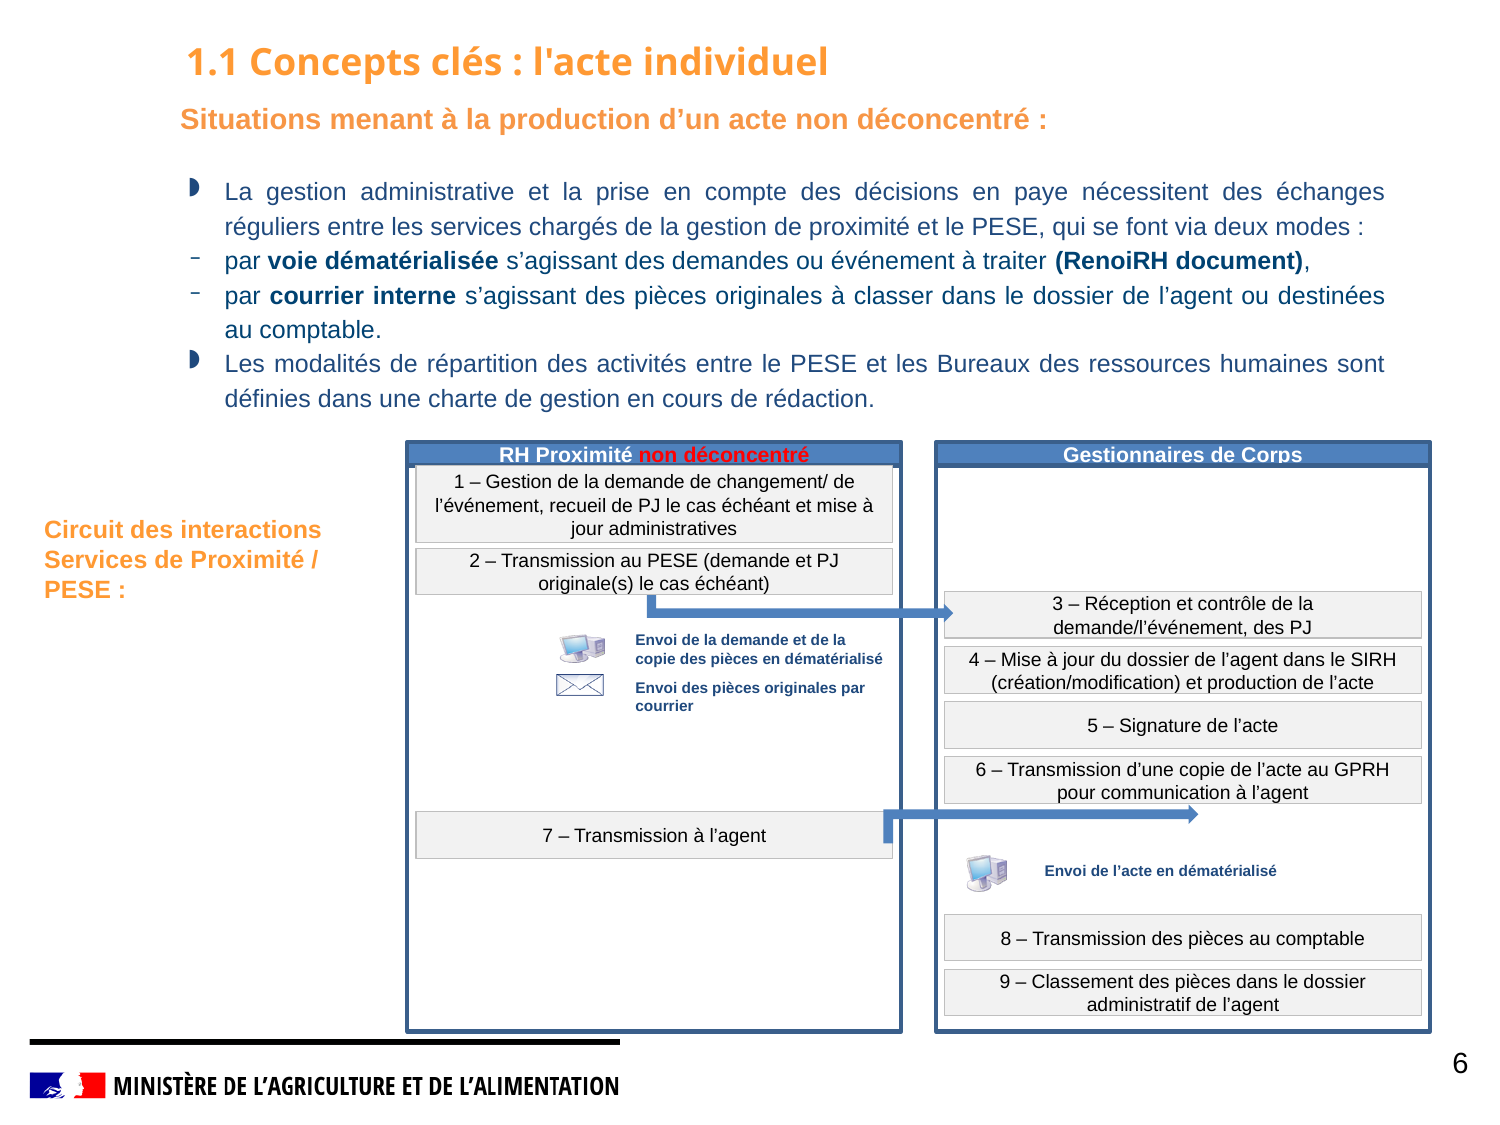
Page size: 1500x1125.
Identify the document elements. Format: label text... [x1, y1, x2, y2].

text_box 5 – Signature de l’acte [944, 701, 1422, 749]
text_box Envoi de la demande et de la copie des pièces en dématérialisé [620, 622, 902, 670]
text_box RH Proximité non déconcentré [407, 442, 902, 465]
text_box Situations menant à la production d’un acte non déconcentré : [165, 93, 1459, 145]
text_box [407, 465, 1430, 1032]
text_box Envoi de l’acte en dématérialisé [1029, 854, 1354, 887]
text_box 1 – Gestion de la demande de changement/ de l’événement, recueil de PJ le cas échéant et mise à jour administratives [415, 465, 893, 543]
picture [29, 1039, 620, 1099]
text_box 8 – Transmission des pièces au comptable [944, 914, 1422, 961]
text_box Circuit des interactions Services de Proximité / PESE : [29, 505, 399, 610]
text_box 7 – Transmission à l’agent [415, 811, 893, 859]
text_box 2 – Transmission au PESE (demande et PJ originale(s) le cas échéant) [415, 548, 893, 595]
text_box 3 – Réception et contrôle de la demande/l’événement, des PJ [944, 591, 1422, 639]
text_box Envoi des pièces originales par courrier [620, 670, 902, 722]
picture [944, 851, 1012, 906]
text_box La gestion administrative et la prise en compte des décisions en paye nécessitent des échanges réguliers entre les services chargés de la gestion de proximité et le PESE, qui se font via deux modes : par voie dématérialisée s’agissant des demandes ou événement à traiter (RenoiRH document), par courrier interne s’agissant des pièces originales à classer dans le dossier de l’agent ou destinées au comptable. Les modalités de répartition des activités entre le PESE et les Bureaux des ressources humaines sont définies dans une charte de gestion en cours de rédaction. [174, 163, 1403, 476]
text_box 4 – Mise à jour du dossier de l’agent dans le SIRH (création/modification) et production de l’acte [944, 646, 1422, 694]
text_box Gestionnaires de Corps [936, 442, 1430, 465]
picture [535, 630, 617, 709]
text_box 6 – Transmission d’une copie de l’acte au GPRH pour communication à l’agent [944, 756, 1422, 804]
text_box 9 – Classement des pièces dans le dossier administratif de l’agent [944, 969, 1422, 1016]
text_box 1.1 Concepts clés : l'acte individuel [171, 31, 1458, 137]
